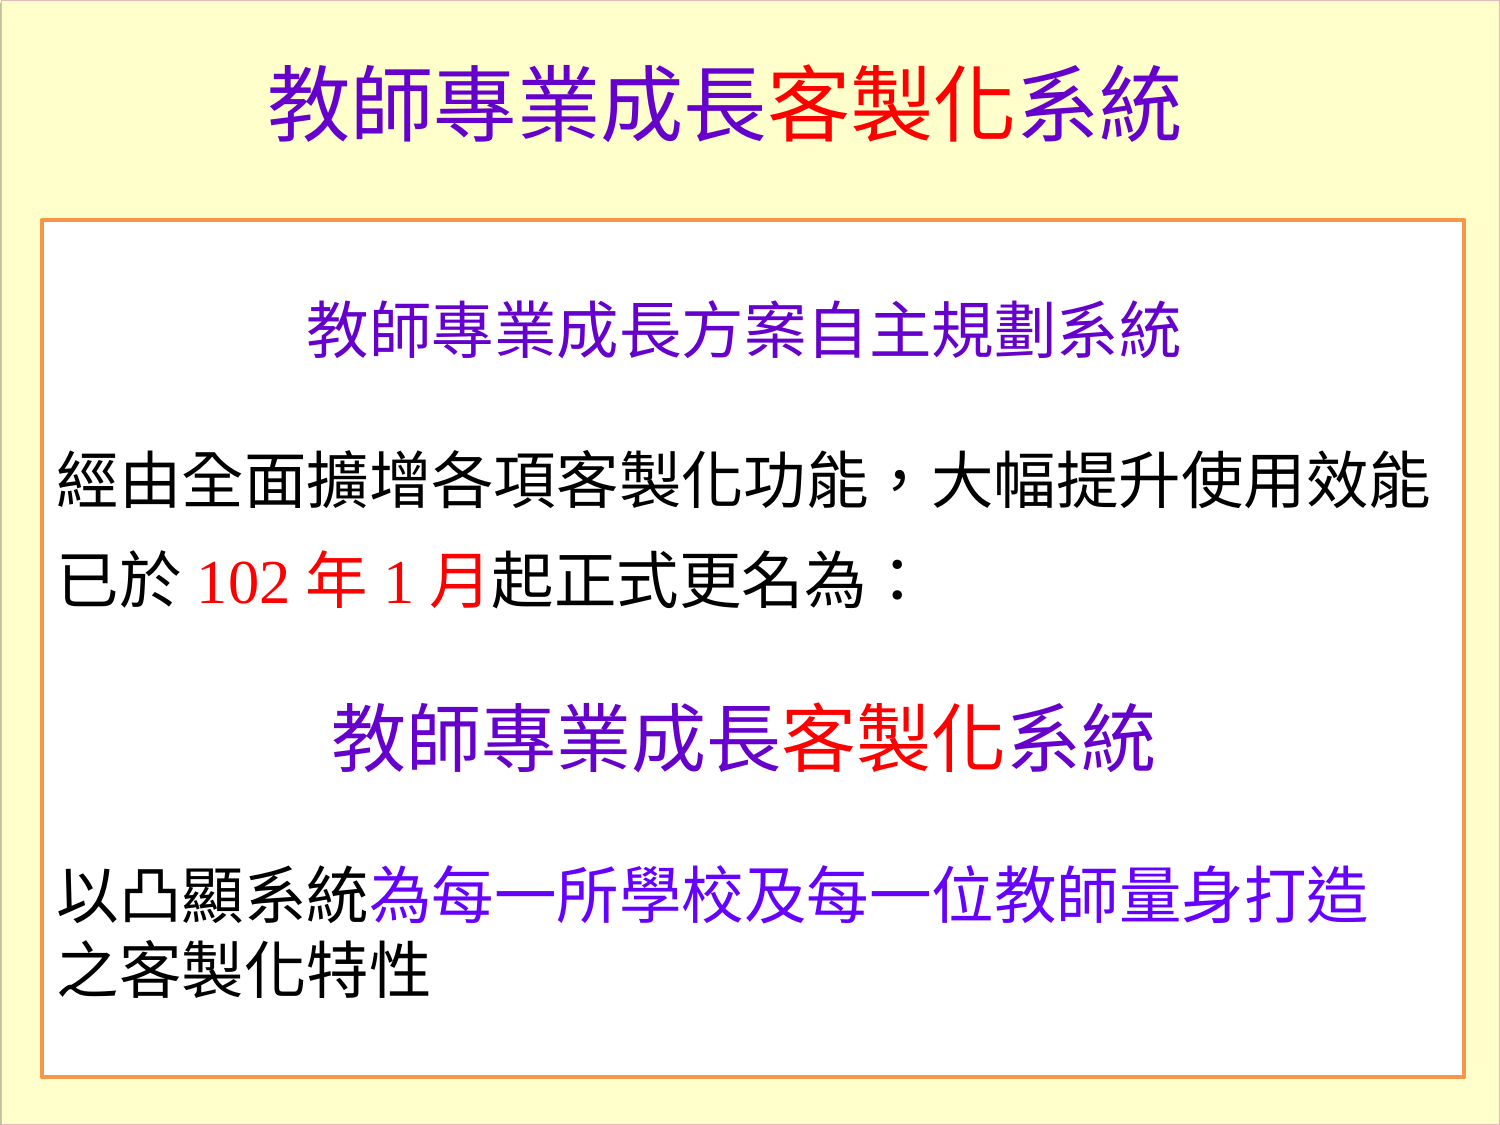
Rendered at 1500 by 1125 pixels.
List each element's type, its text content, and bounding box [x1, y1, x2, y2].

text_box 教師專業成長方案自主規劃系統 經由全面擴增各項客製化功能，大幅提升使用效能 已於102年1月起正式更名為： 教師專業成長客製化系統 以凸顯系統為每一所學校及每一位教師量身打造 之客製化特性 [42, 220, 1464, 1077]
text_box 教師專業成長客製化系統 [253, 45, 1500, 196]
text_box [2, 0, 1500, 1125]
